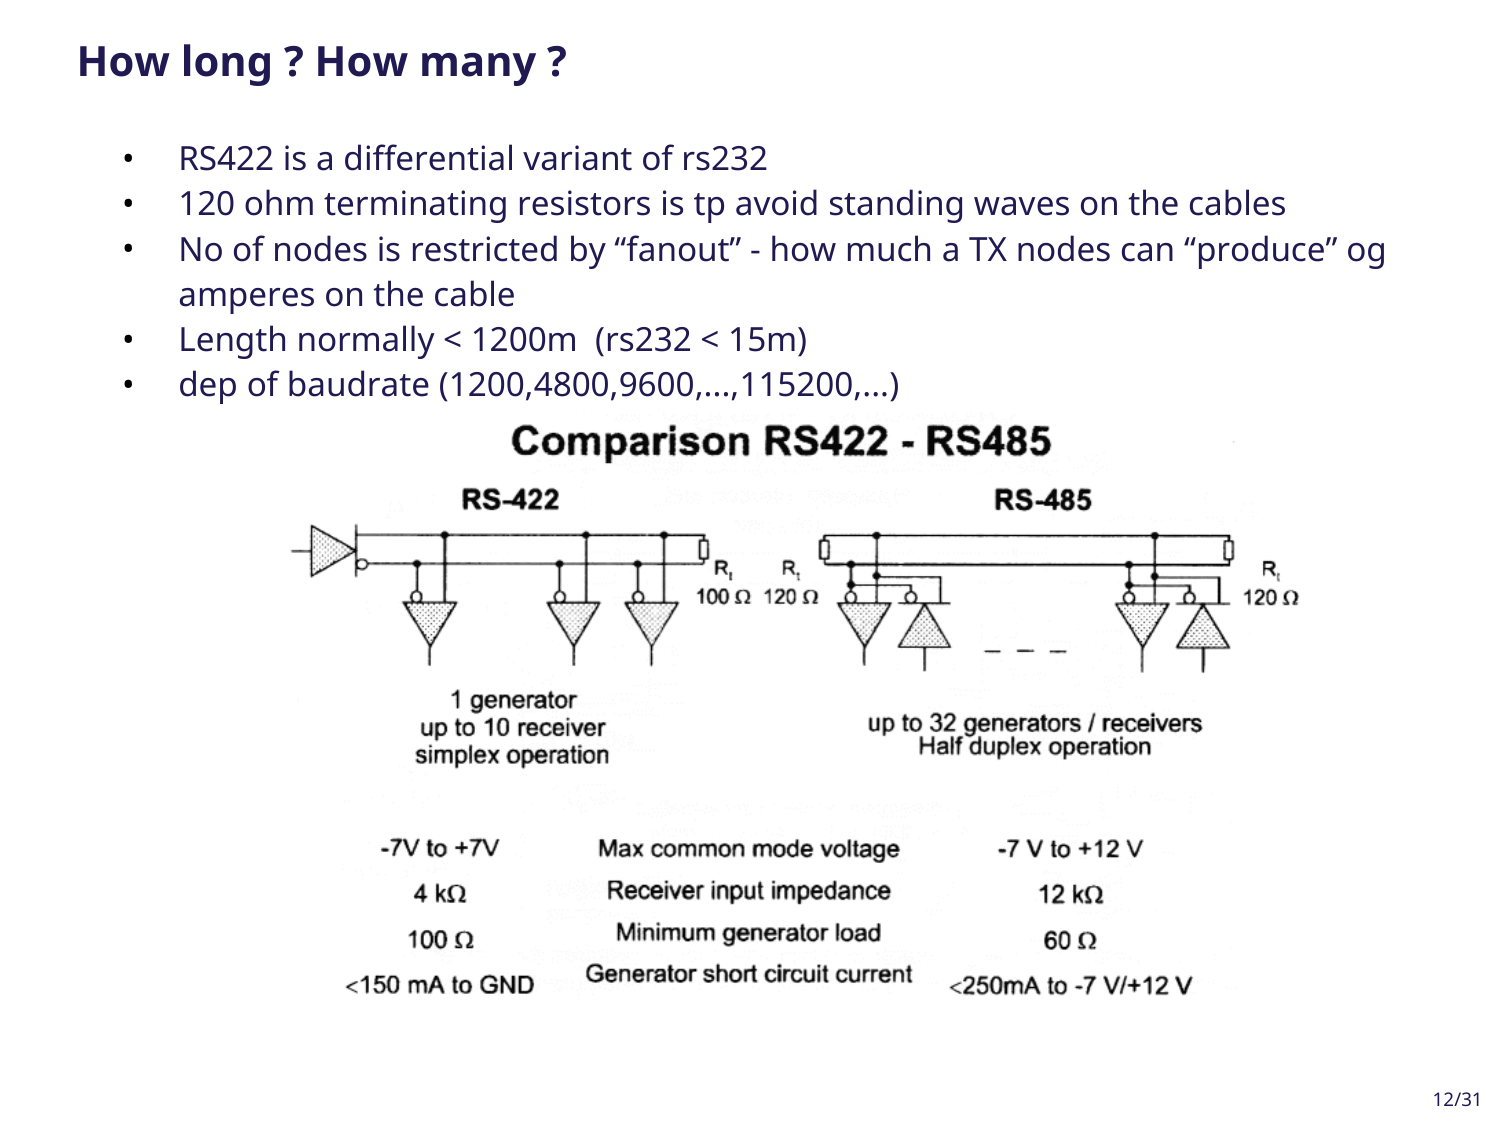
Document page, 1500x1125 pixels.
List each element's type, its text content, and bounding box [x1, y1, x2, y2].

list RS422 is a differential variant of rs232 120 ohm terminating resistors is tp avoid standing waves on the cables No of nodes is restricted by “fanout” - how much a TX nodes can “produce” og amperes on the cable Length normally < 1200m (rs232 < 15m) dep of baudrate (1200,4800,9600,...,115200,...) [60, 135, 1482, 1081]
title How long ? How many ? [61, 28, 1441, 92]
picture [285, 411, 1306, 1009]
